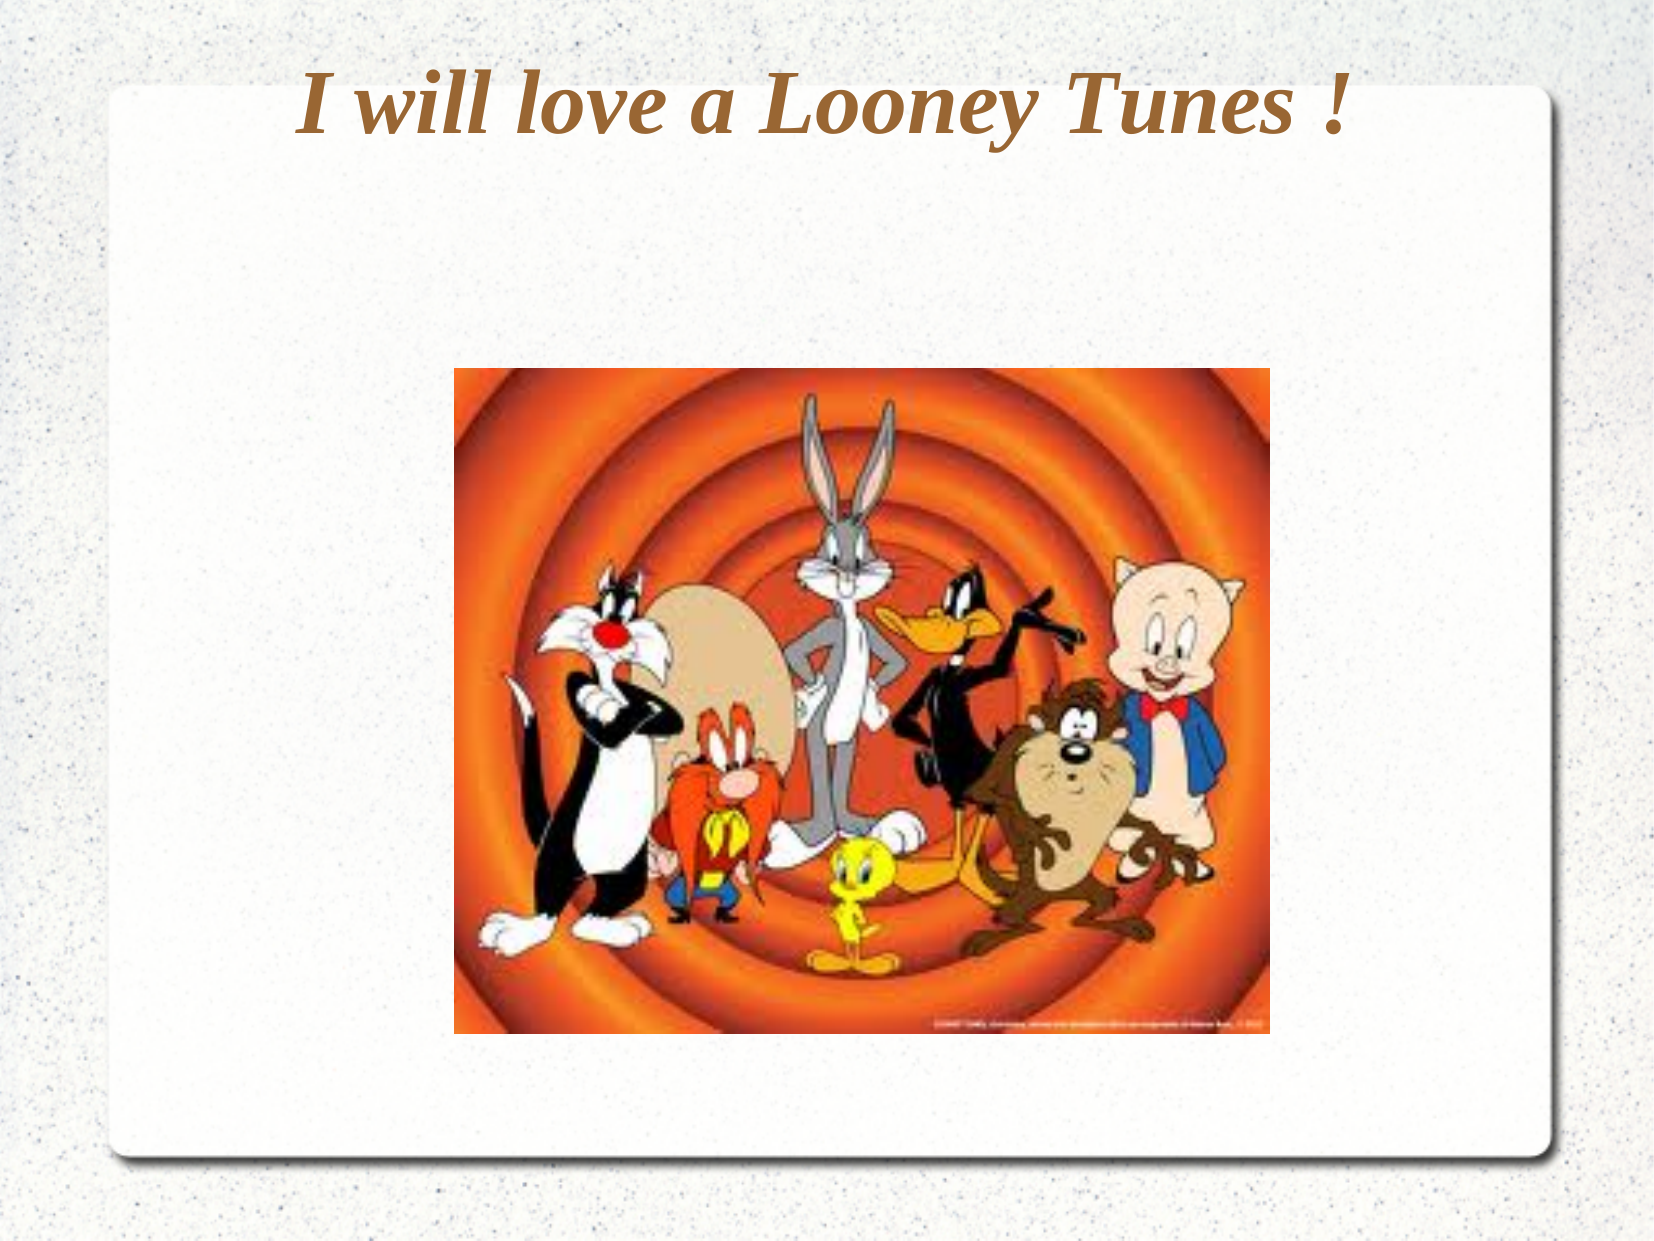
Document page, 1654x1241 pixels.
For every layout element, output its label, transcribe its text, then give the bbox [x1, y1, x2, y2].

title I will love a Looney Tunes ! [82, 49, 1571, 257]
picture [0, 0, 1654, 1241]
